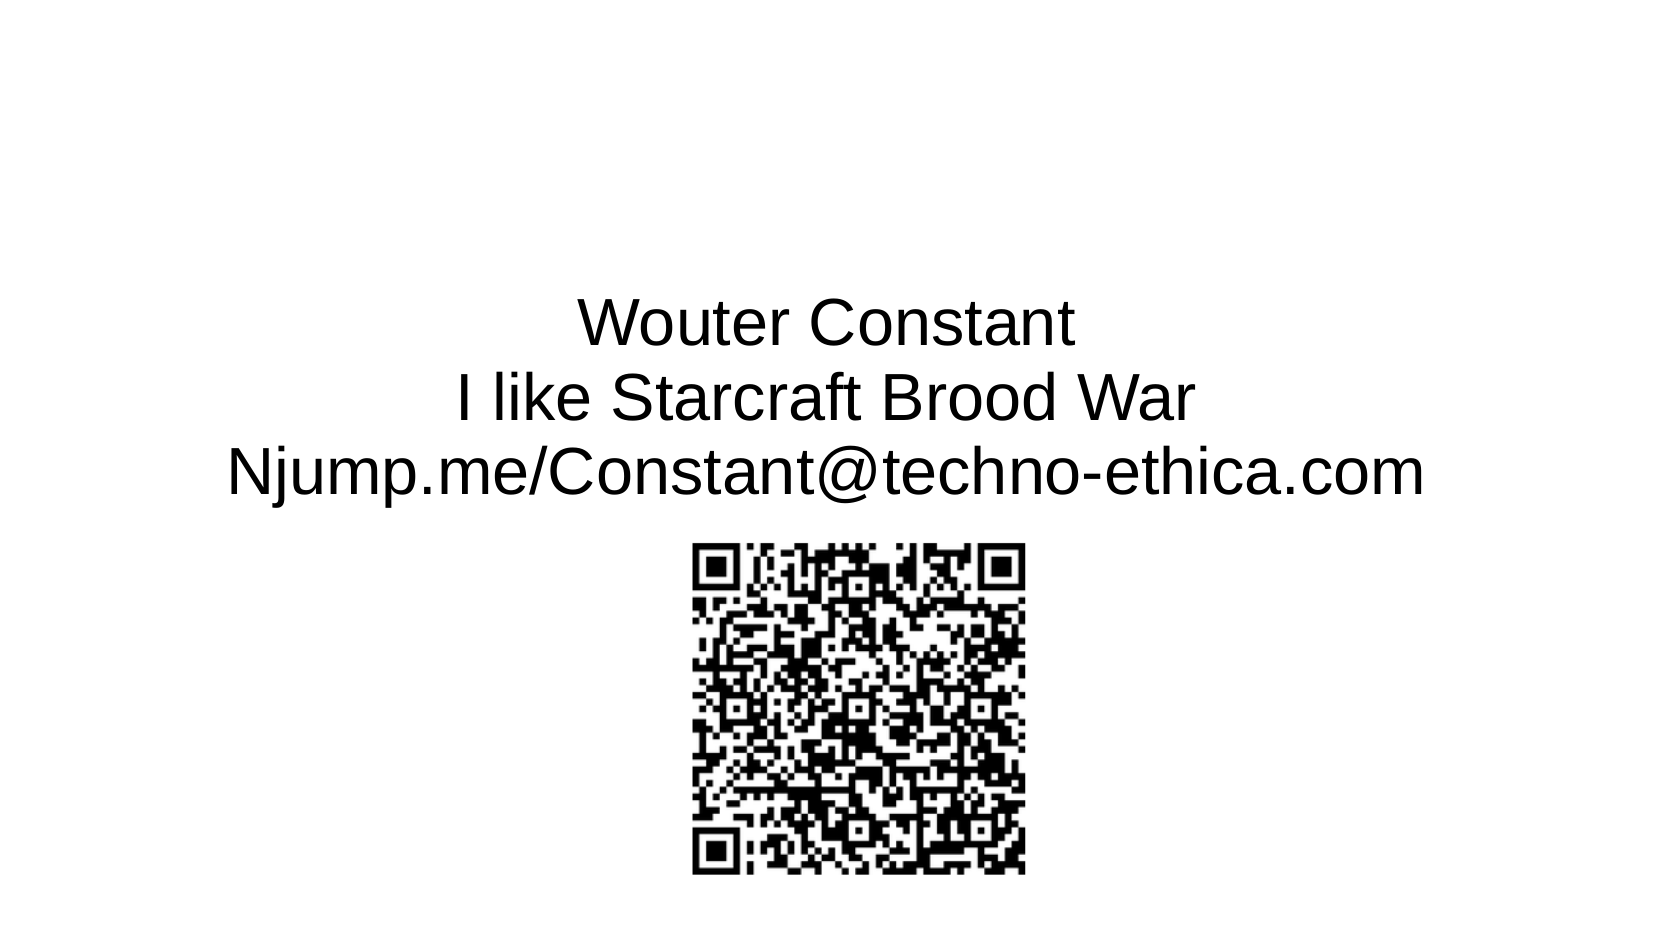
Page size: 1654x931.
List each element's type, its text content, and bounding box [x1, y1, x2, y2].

picture [679, 532, 1034, 886]
subtitle Wouter Constant I like Starcraft Brood War Njump.me/Constant@techno-ethica.com [82, 37, 1571, 757]
